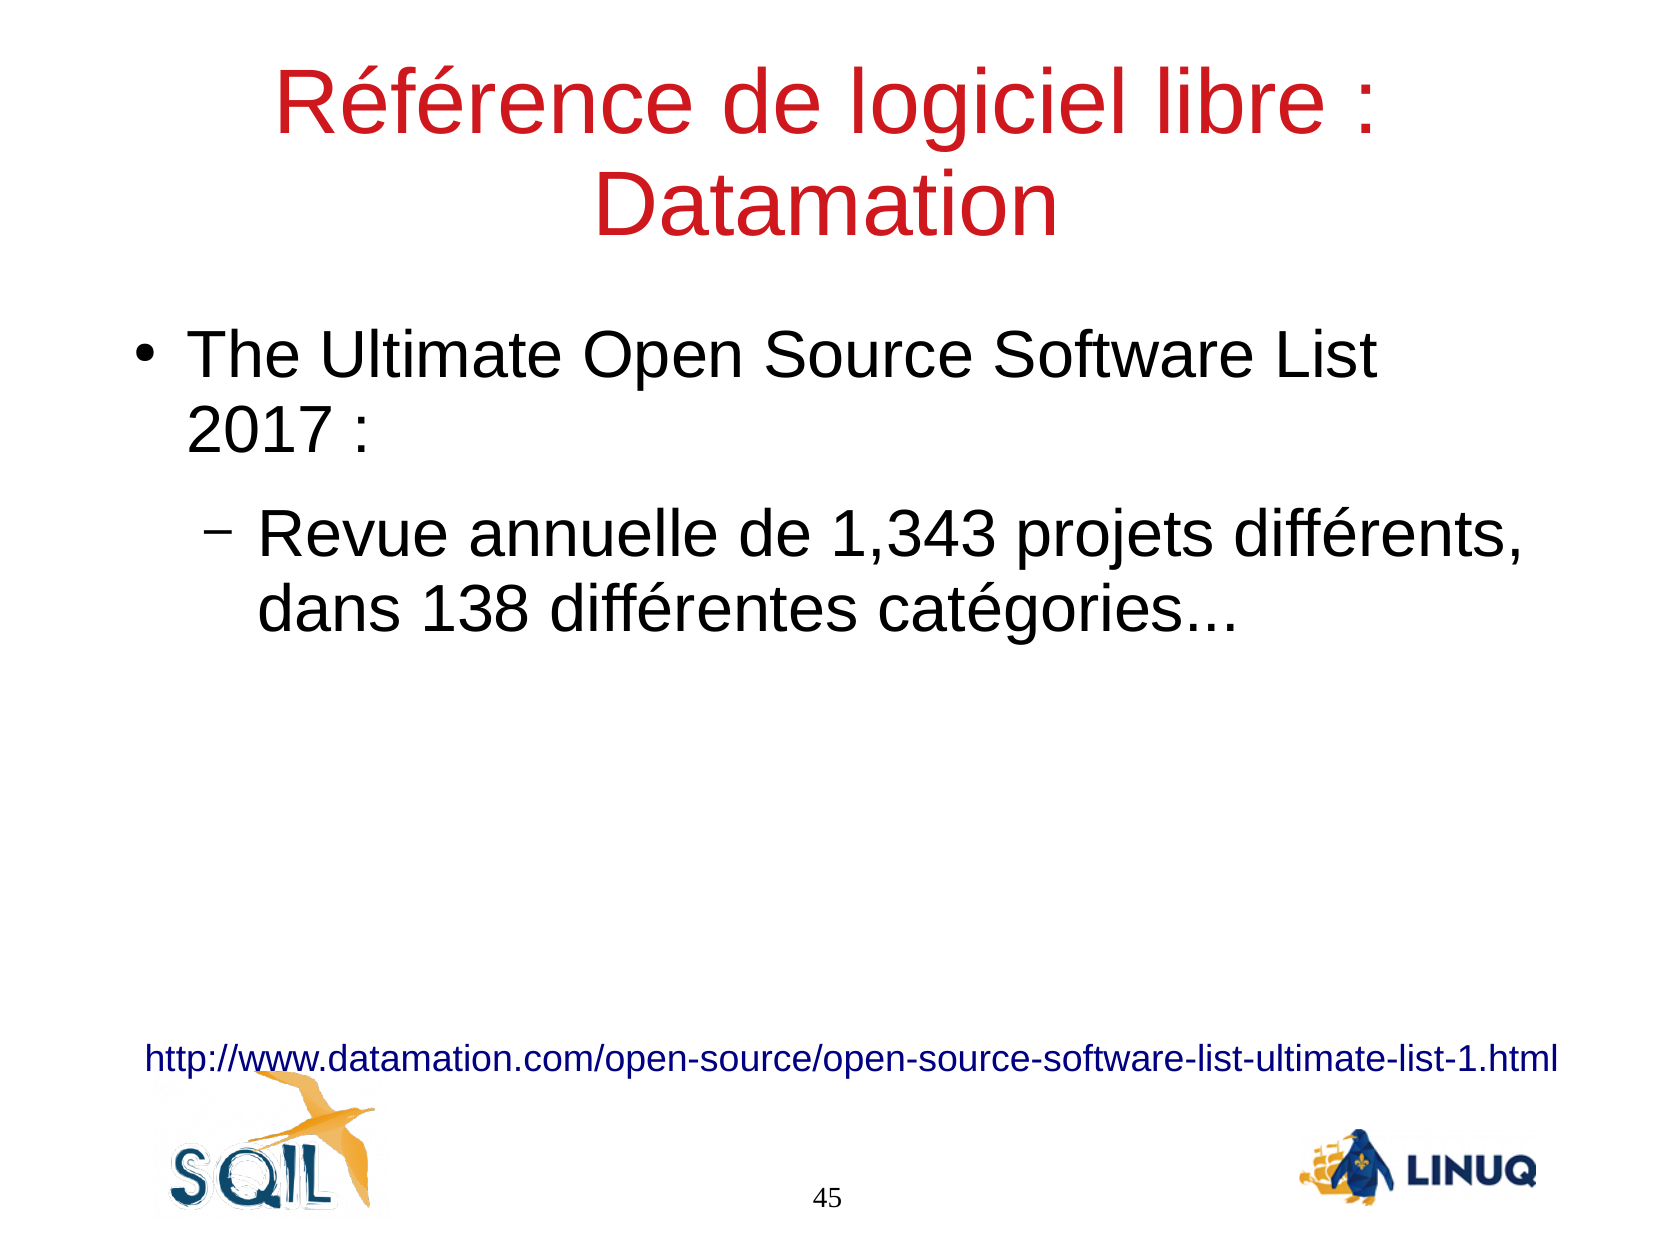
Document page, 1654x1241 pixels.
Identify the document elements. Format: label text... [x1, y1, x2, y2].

text_box The Ultimate Open Source Software List 2017 : Revue annuelle de 1,343 projets différents, dans 138 différentes catégories... [115, 317, 1574, 888]
picture [1299, 1129, 1536, 1206]
text_box http://www.datamation.com/open-source/open-source-software-list-ultimate-list-1.html [59, 1030, 1585, 1087]
title Référence de logiciel libre : Datamation [82, 49, 1571, 257]
picture [153, 1087, 390, 1220]
